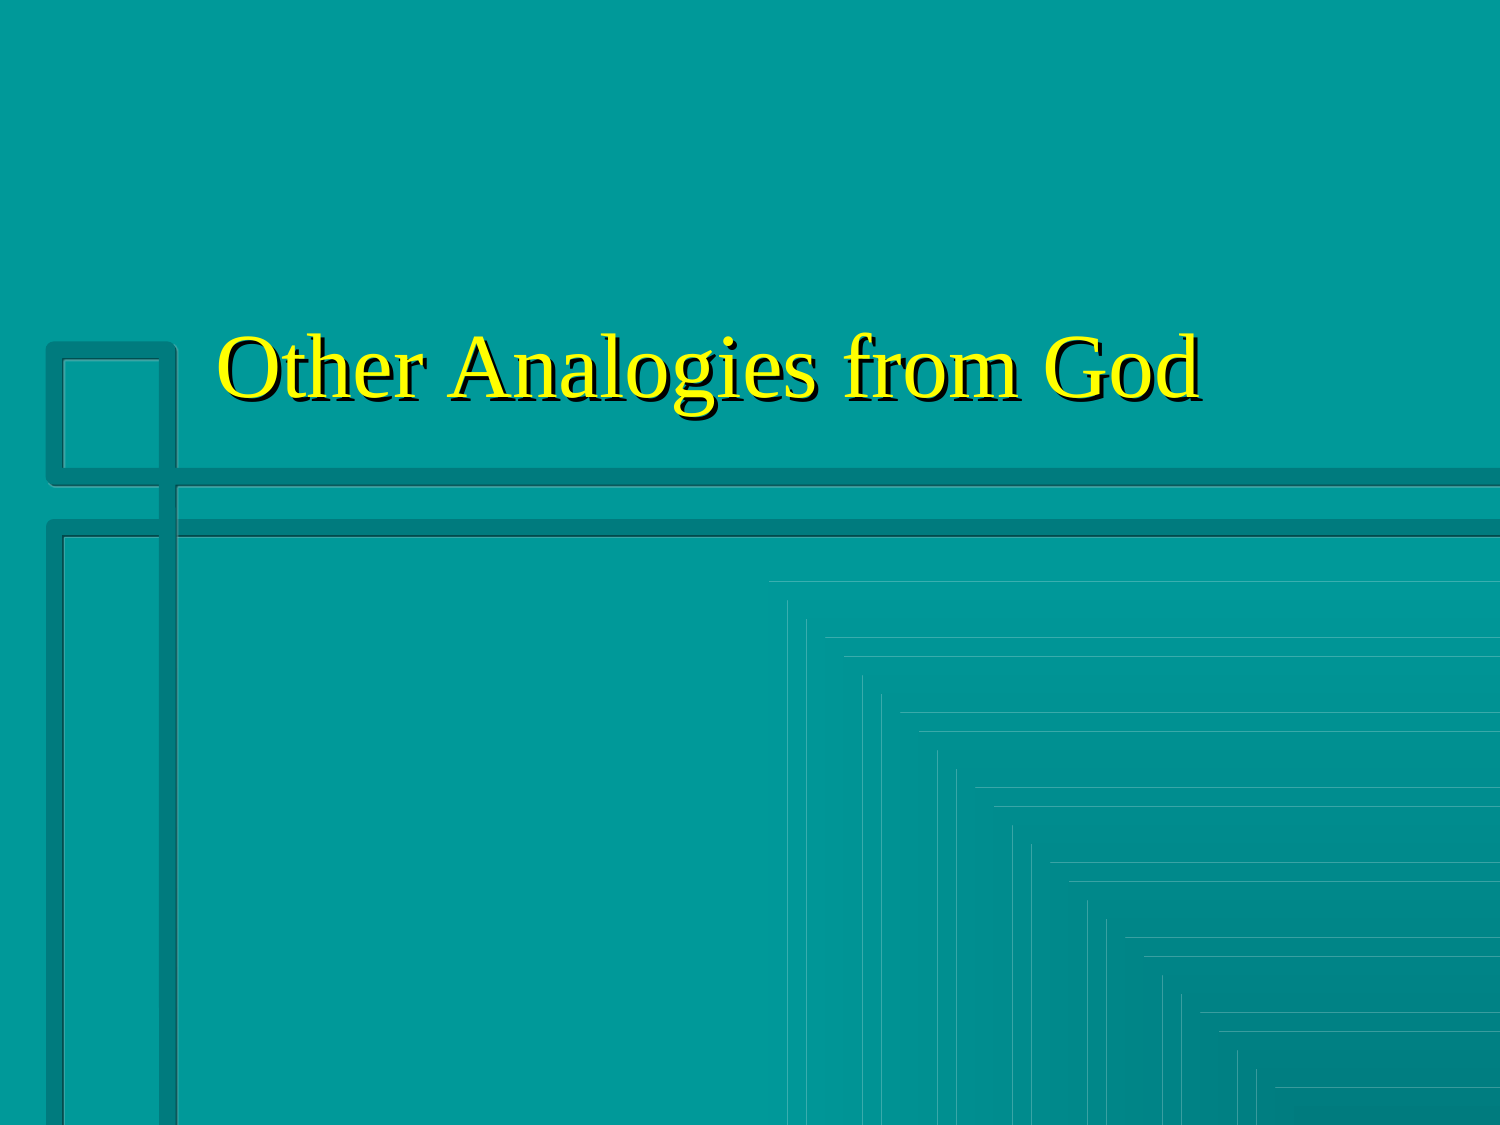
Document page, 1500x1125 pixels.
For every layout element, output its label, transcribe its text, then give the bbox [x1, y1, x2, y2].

title Other Analogies from God [200, 237, 1476, 425]
